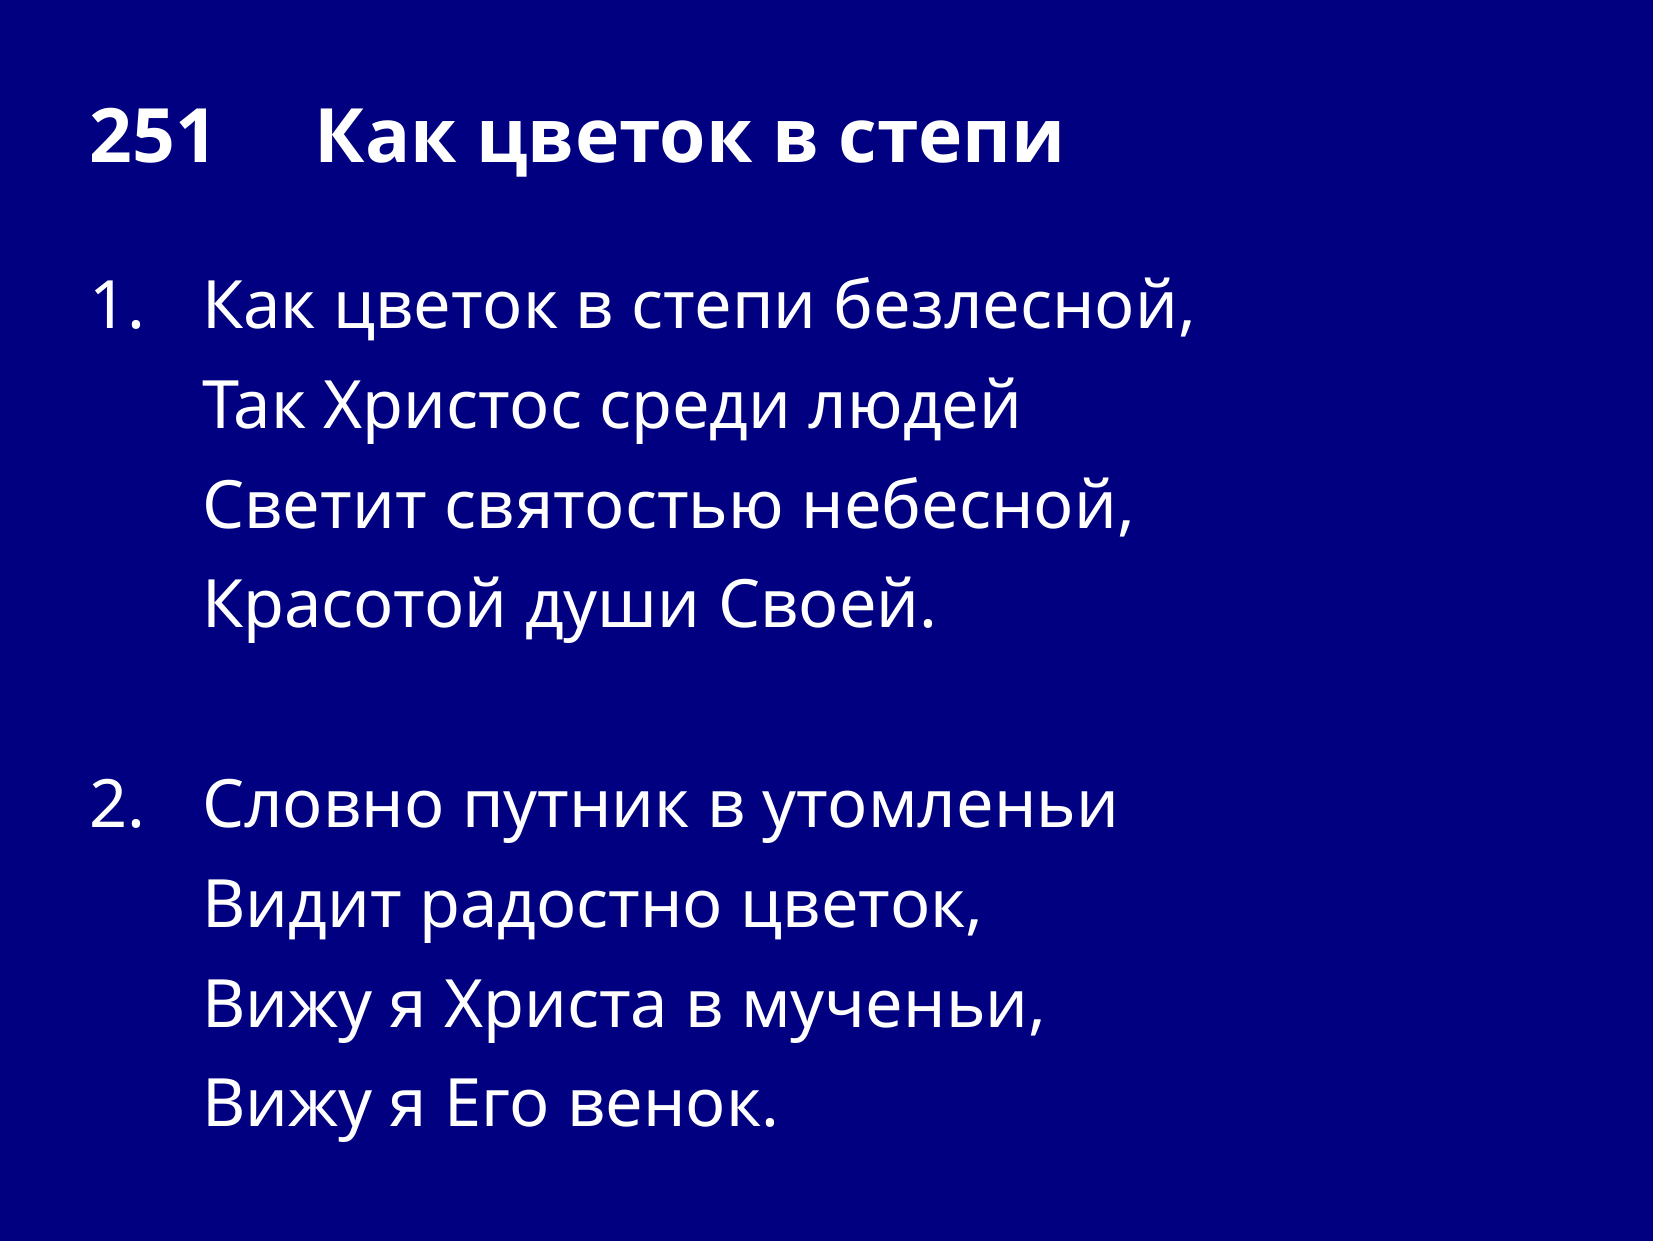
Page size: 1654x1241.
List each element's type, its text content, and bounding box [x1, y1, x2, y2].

text_box 251 Как цветок в степи [75, 75, 1576, 188]
text_box 1. Как цветок в степи безлесной, Так Христос среди людей Светит святостью небесной, Красотой души Своей. 2. Словно путник в утомленьи Видит радостно цветок, Вижу я Христа в мученьи, Вижу я Его венок. [75, 188, 1576, 1163]
